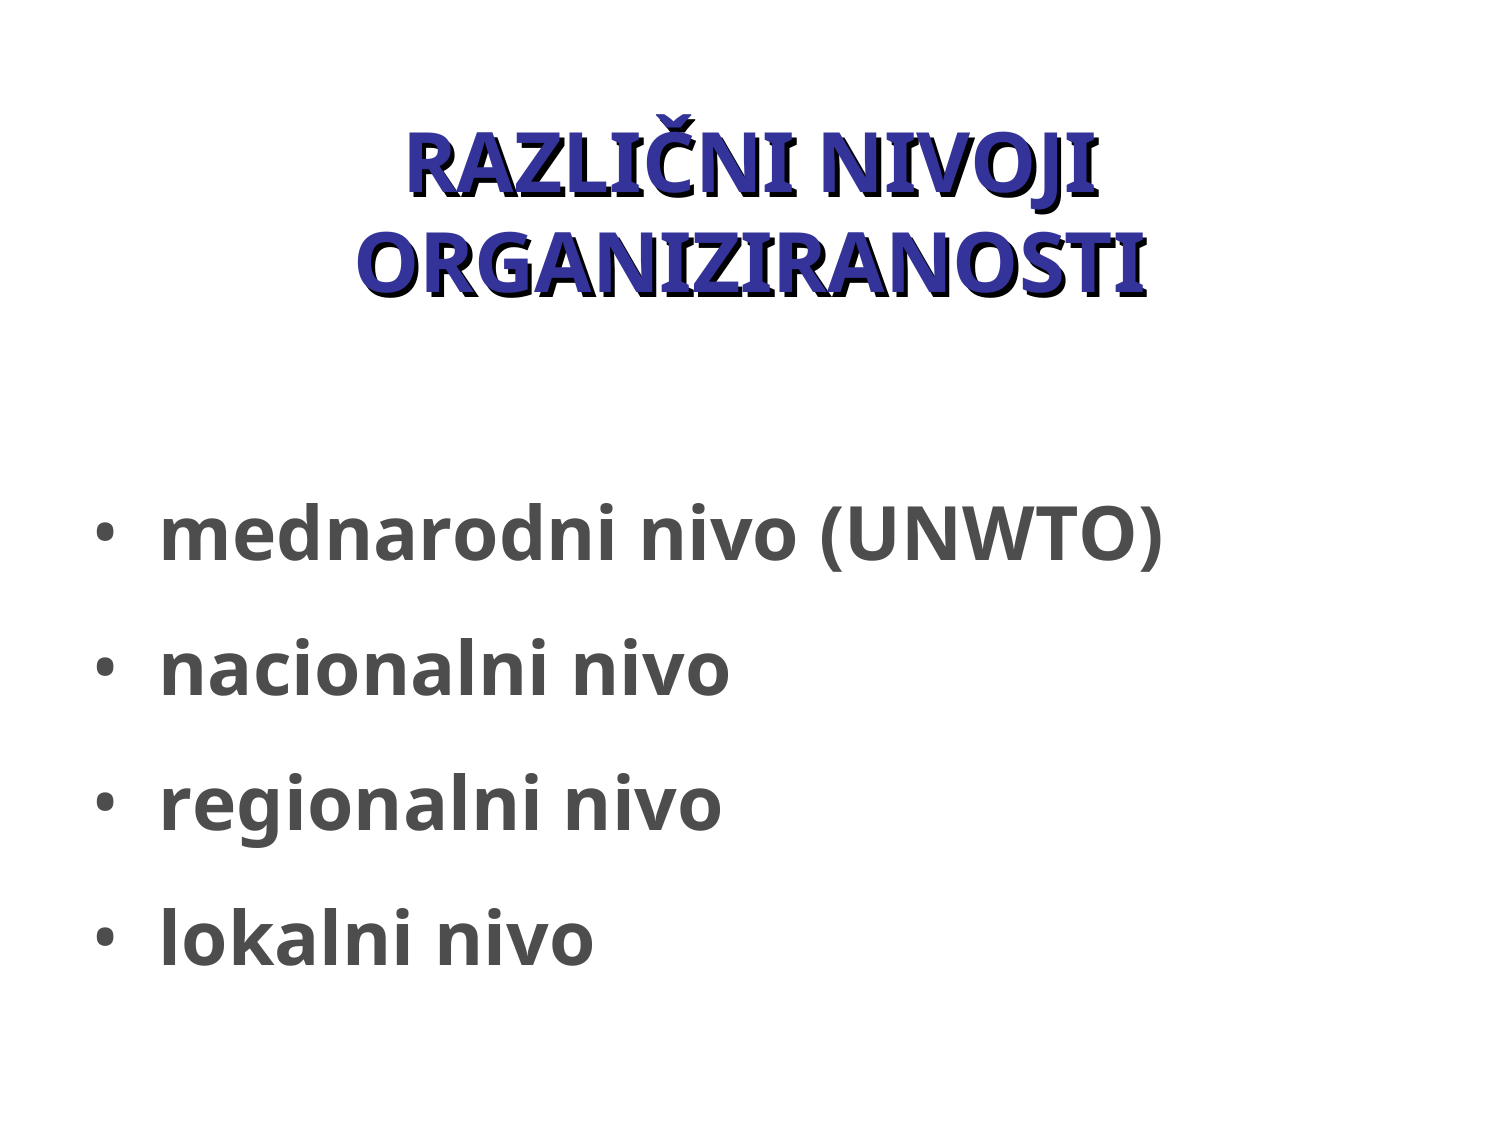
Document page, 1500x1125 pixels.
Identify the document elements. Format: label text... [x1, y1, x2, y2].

text_box RAZLIČNI NIVOJI ORGANIZIRANOSTI [111, 101, 1389, 318]
text_box mednarodni nivo (UNWTO) nacionalni nivo regionalni nivo lokalni nivo [76, 432, 1424, 988]
